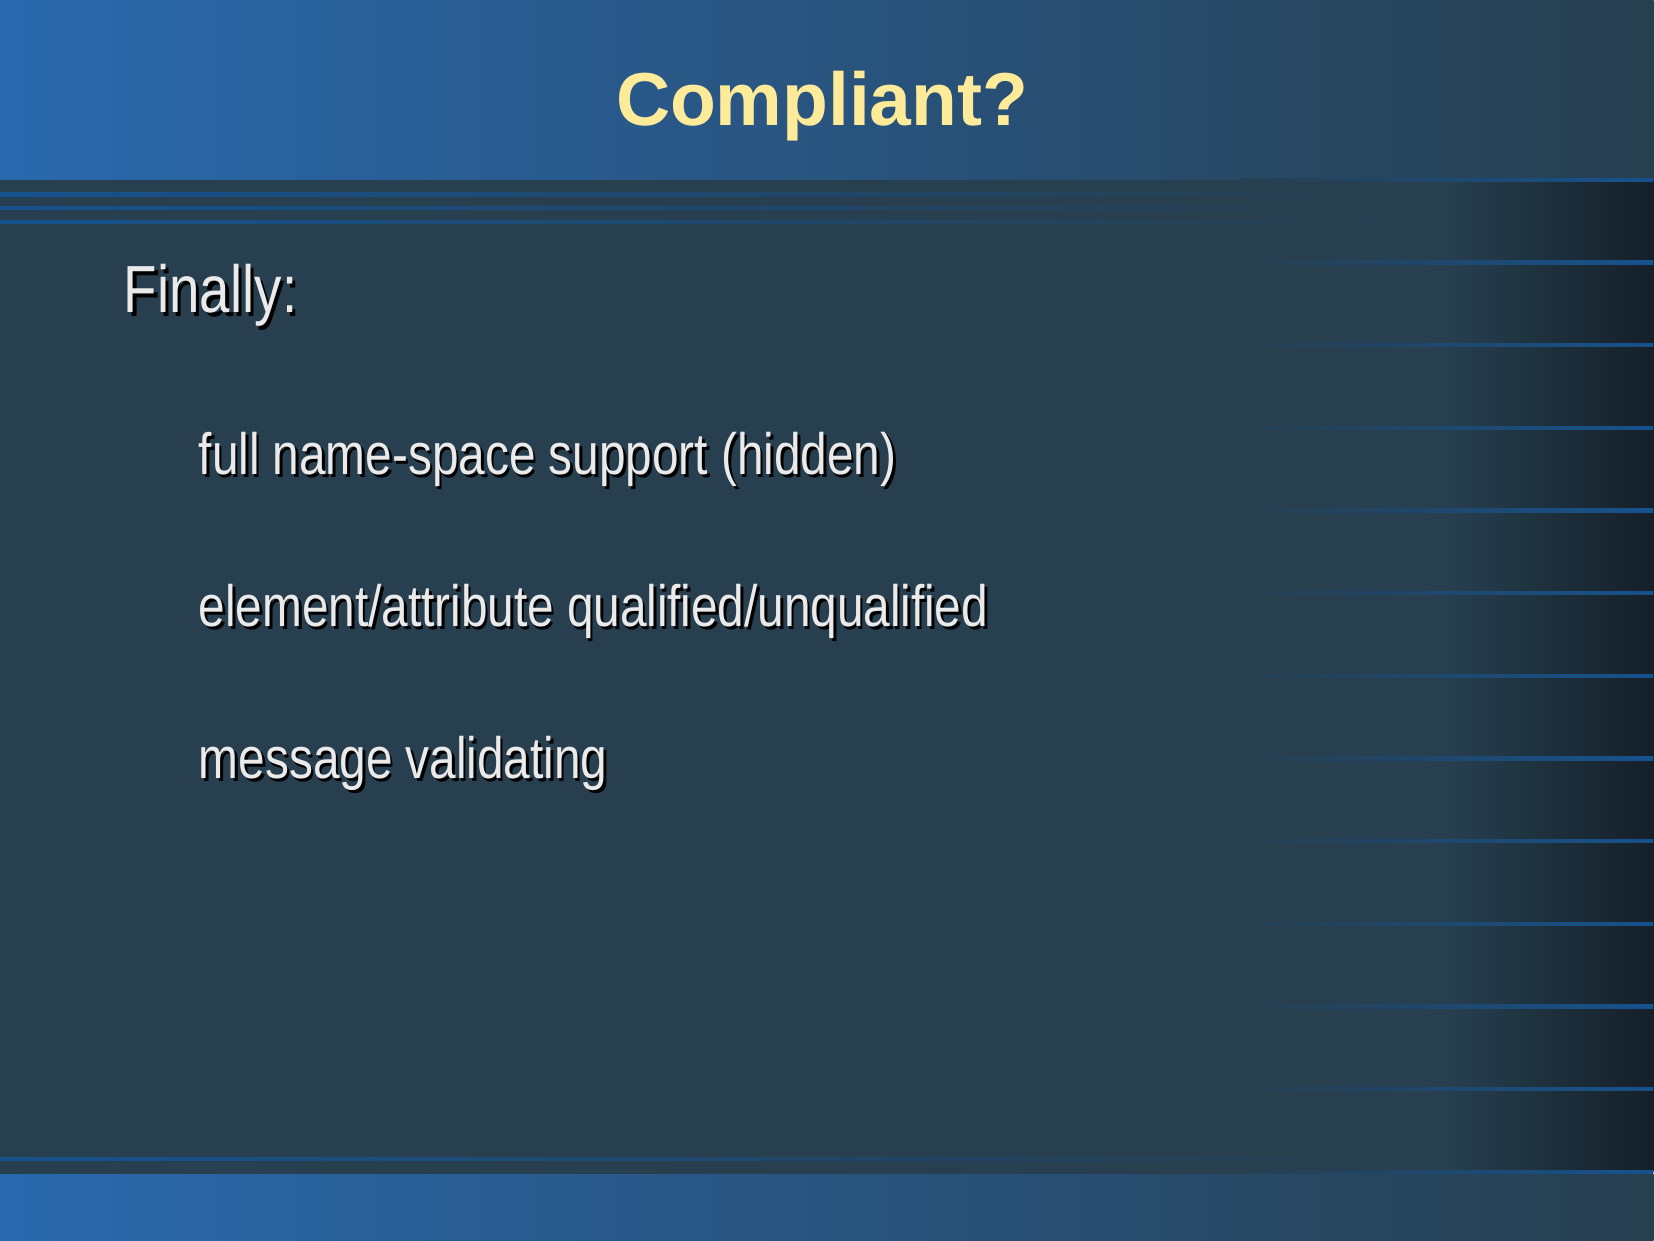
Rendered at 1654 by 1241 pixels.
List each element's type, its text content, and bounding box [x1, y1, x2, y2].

list Finally: full name-space support (hidden) element/attribute qualified/unqualified message validating [124, 248, 1530, 1129]
title Compliant? [91, 34, 1553, 158]
